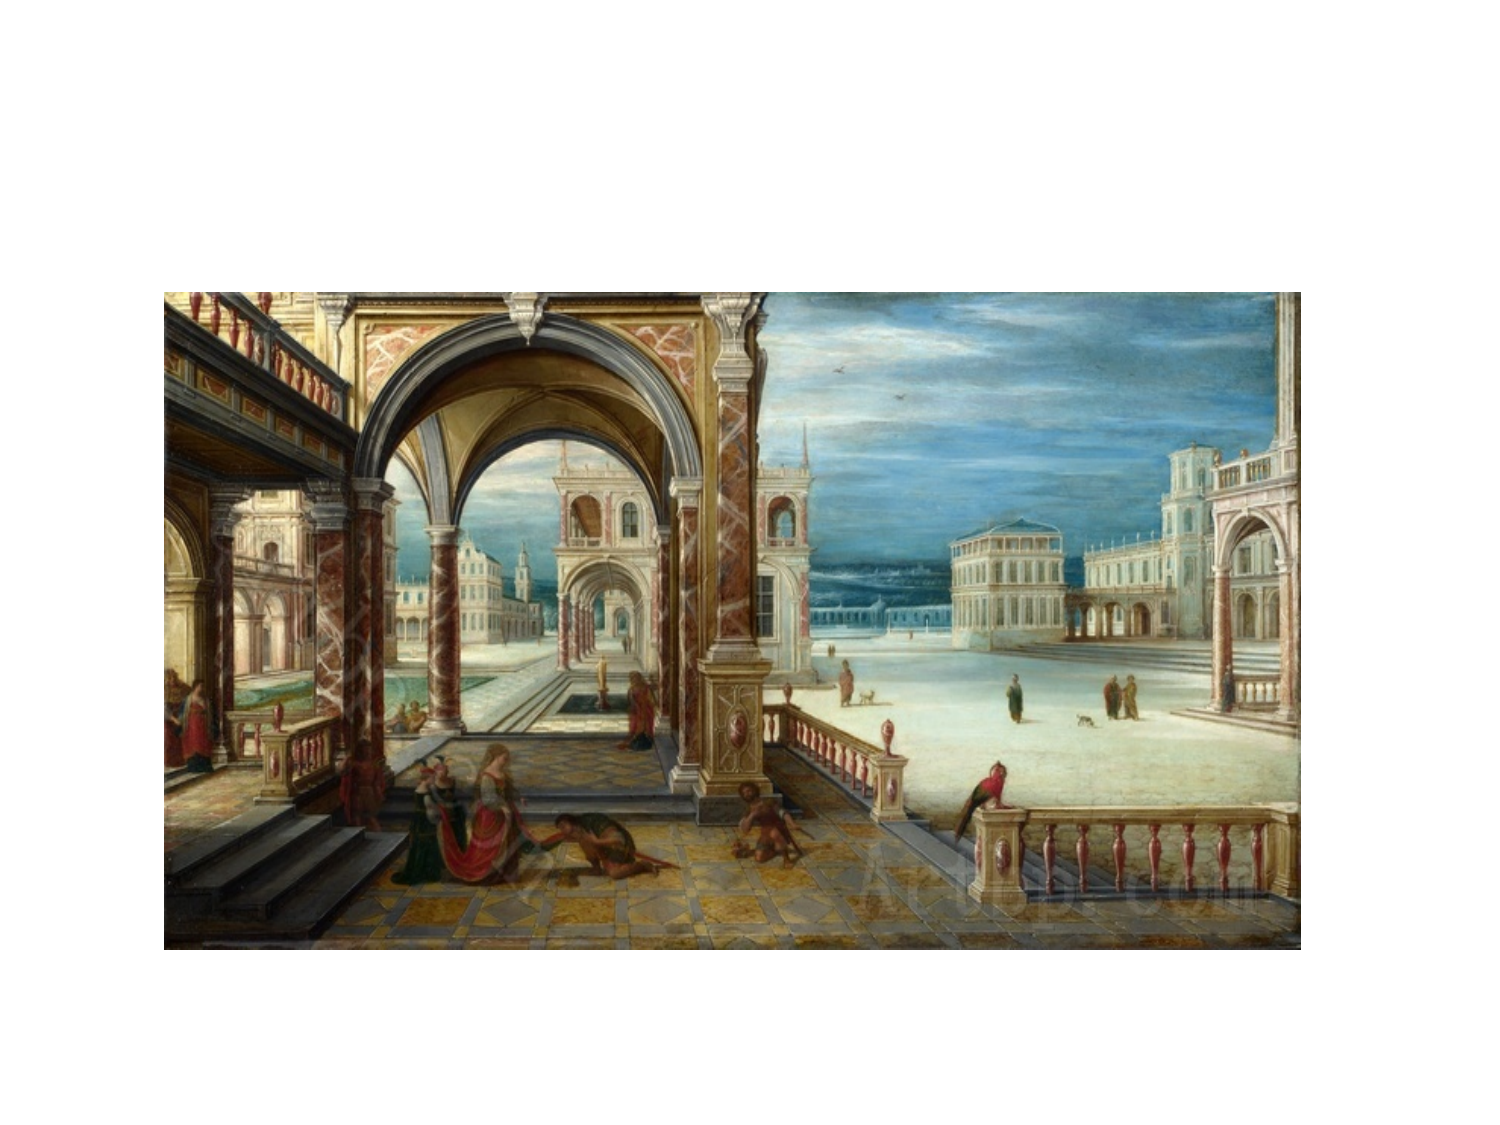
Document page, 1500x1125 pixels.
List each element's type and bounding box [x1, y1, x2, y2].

picture [164, 292, 1301, 950]
